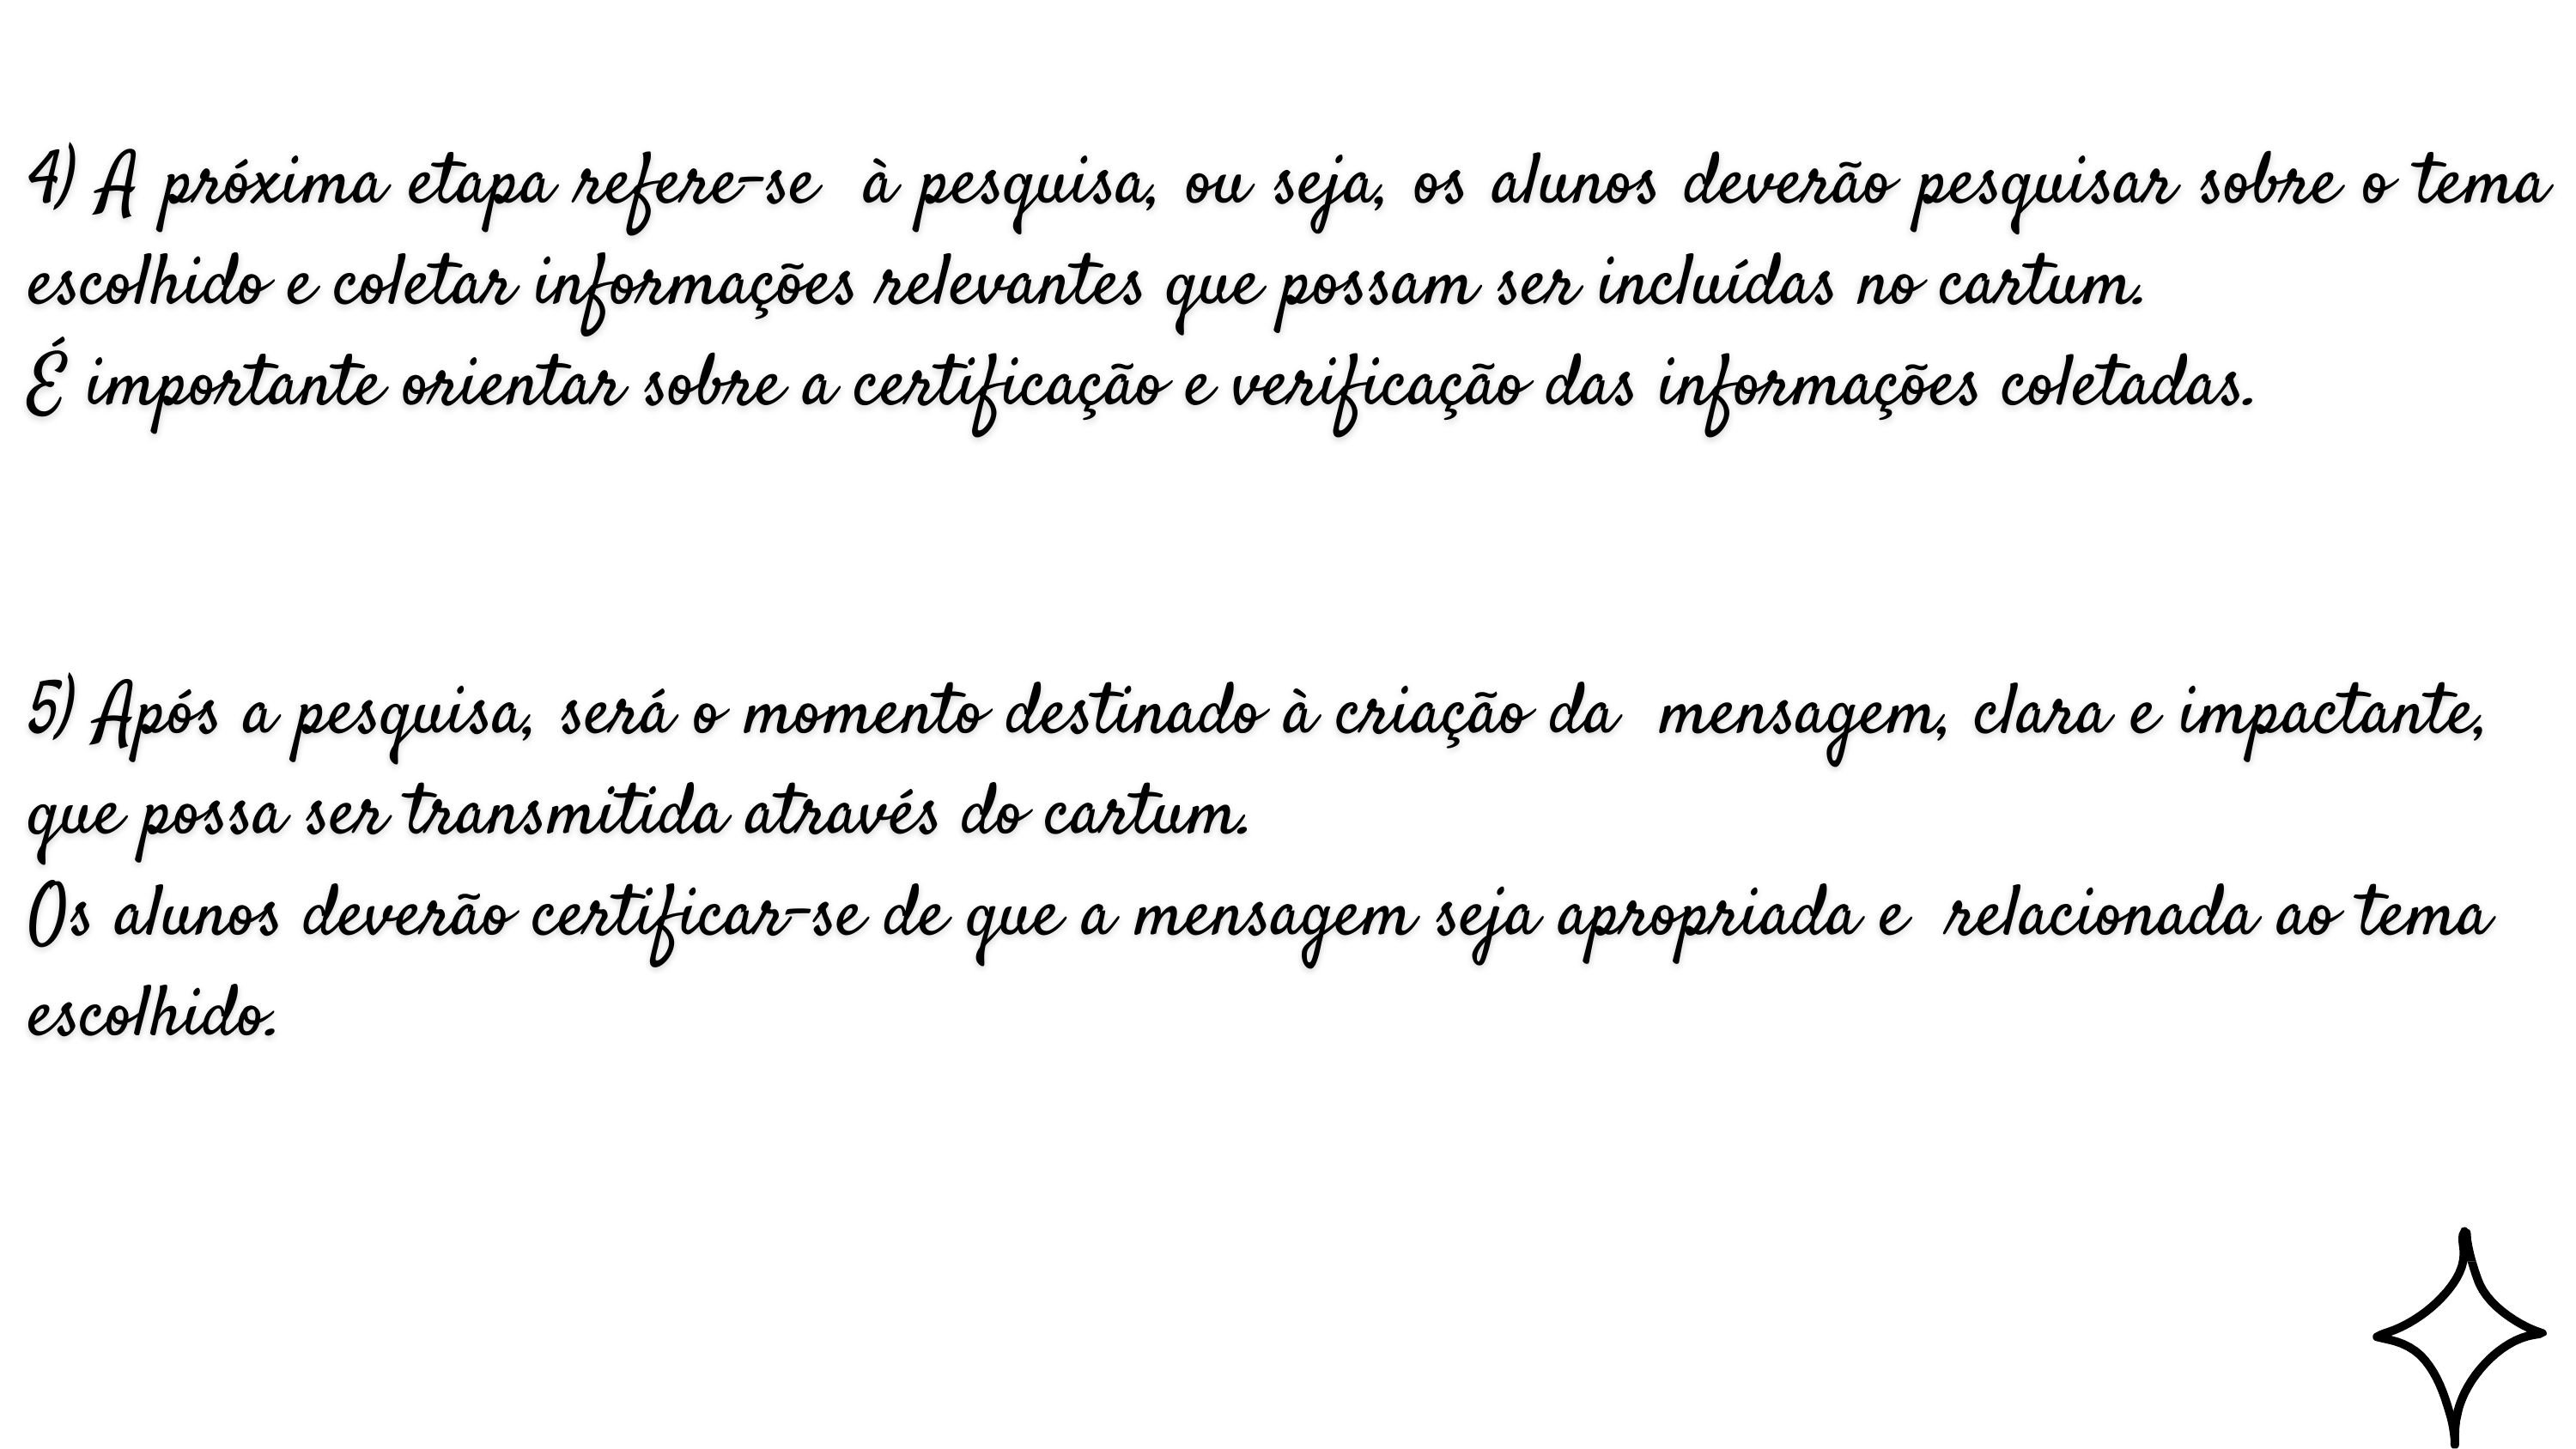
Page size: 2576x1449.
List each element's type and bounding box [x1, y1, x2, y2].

picture [15, 127, 2565, 455]
picture [16, 658, 2508, 1085]
text_box [2372, 1227, 2547, 1449]
